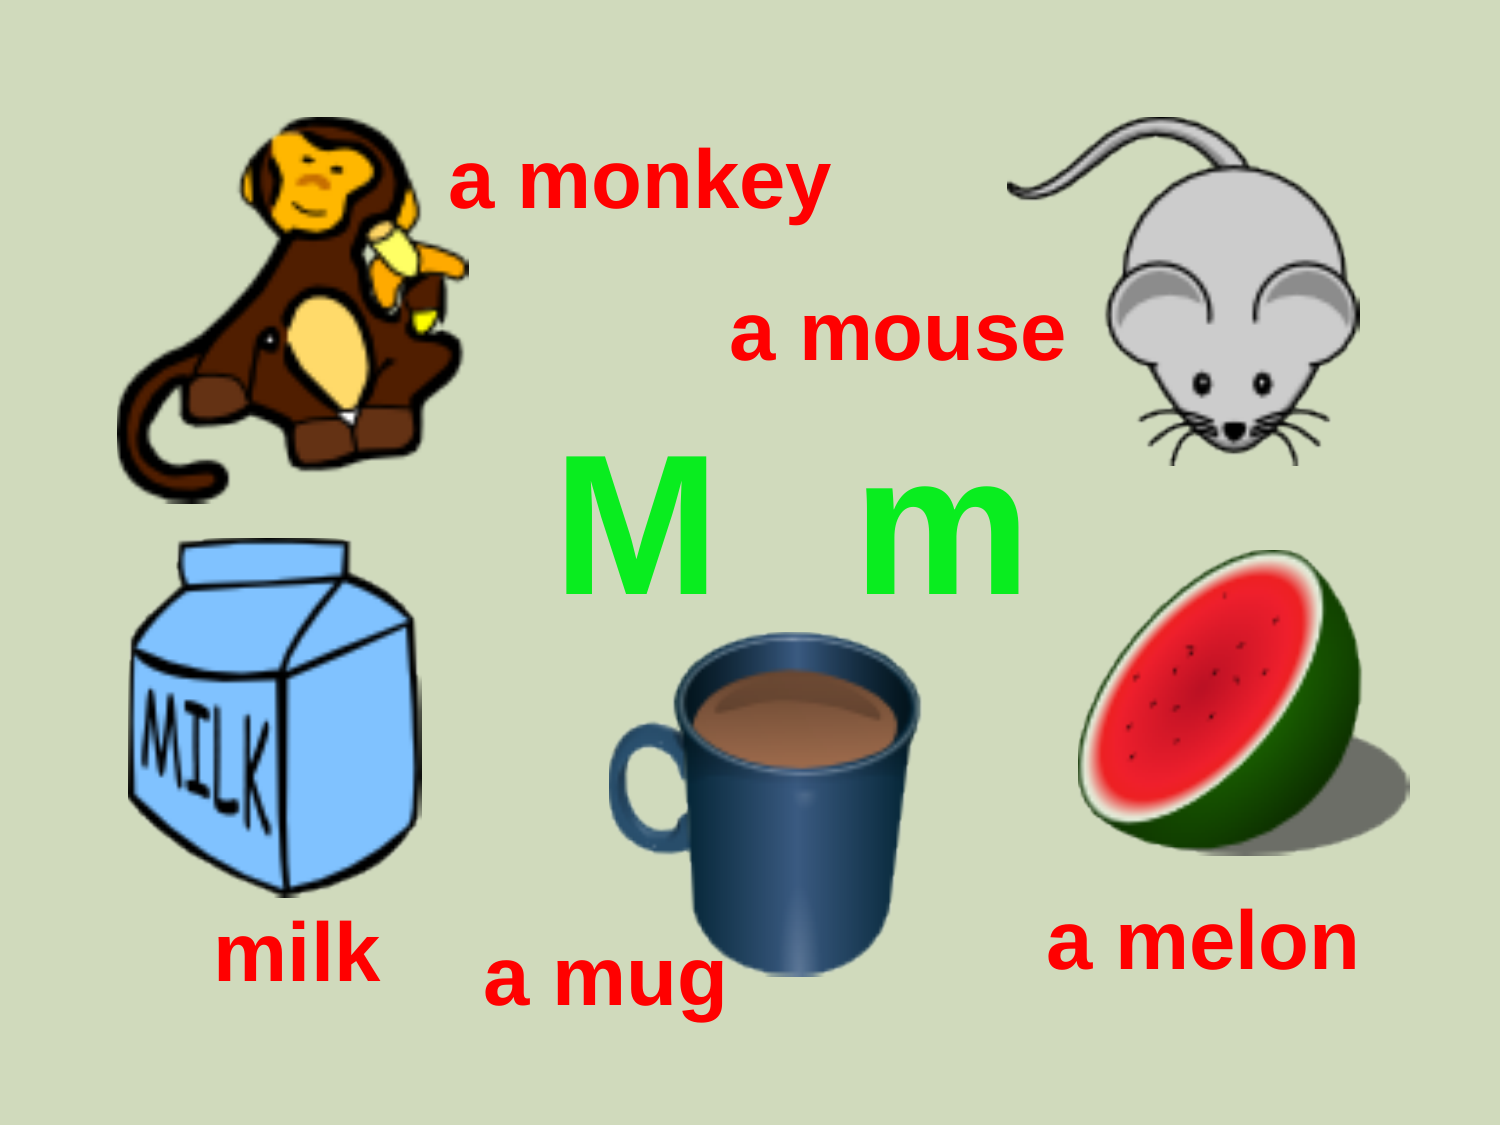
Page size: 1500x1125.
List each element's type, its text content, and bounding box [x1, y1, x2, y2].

text_box a mouse [714, 269, 1102, 385]
text_box a melon [1031, 878, 1407, 995]
text_box a mug [468, 914, 751, 1030]
picture [1007, 117, 1360, 466]
text_box a monkey [433, 117, 891, 233]
picture [609, 632, 926, 977]
picture [128, 538, 422, 898]
text_box milk [199, 890, 411, 1007]
picture [1078, 550, 1410, 856]
text_box M m [539, 386, 1290, 643]
picture [117, 117, 469, 504]
